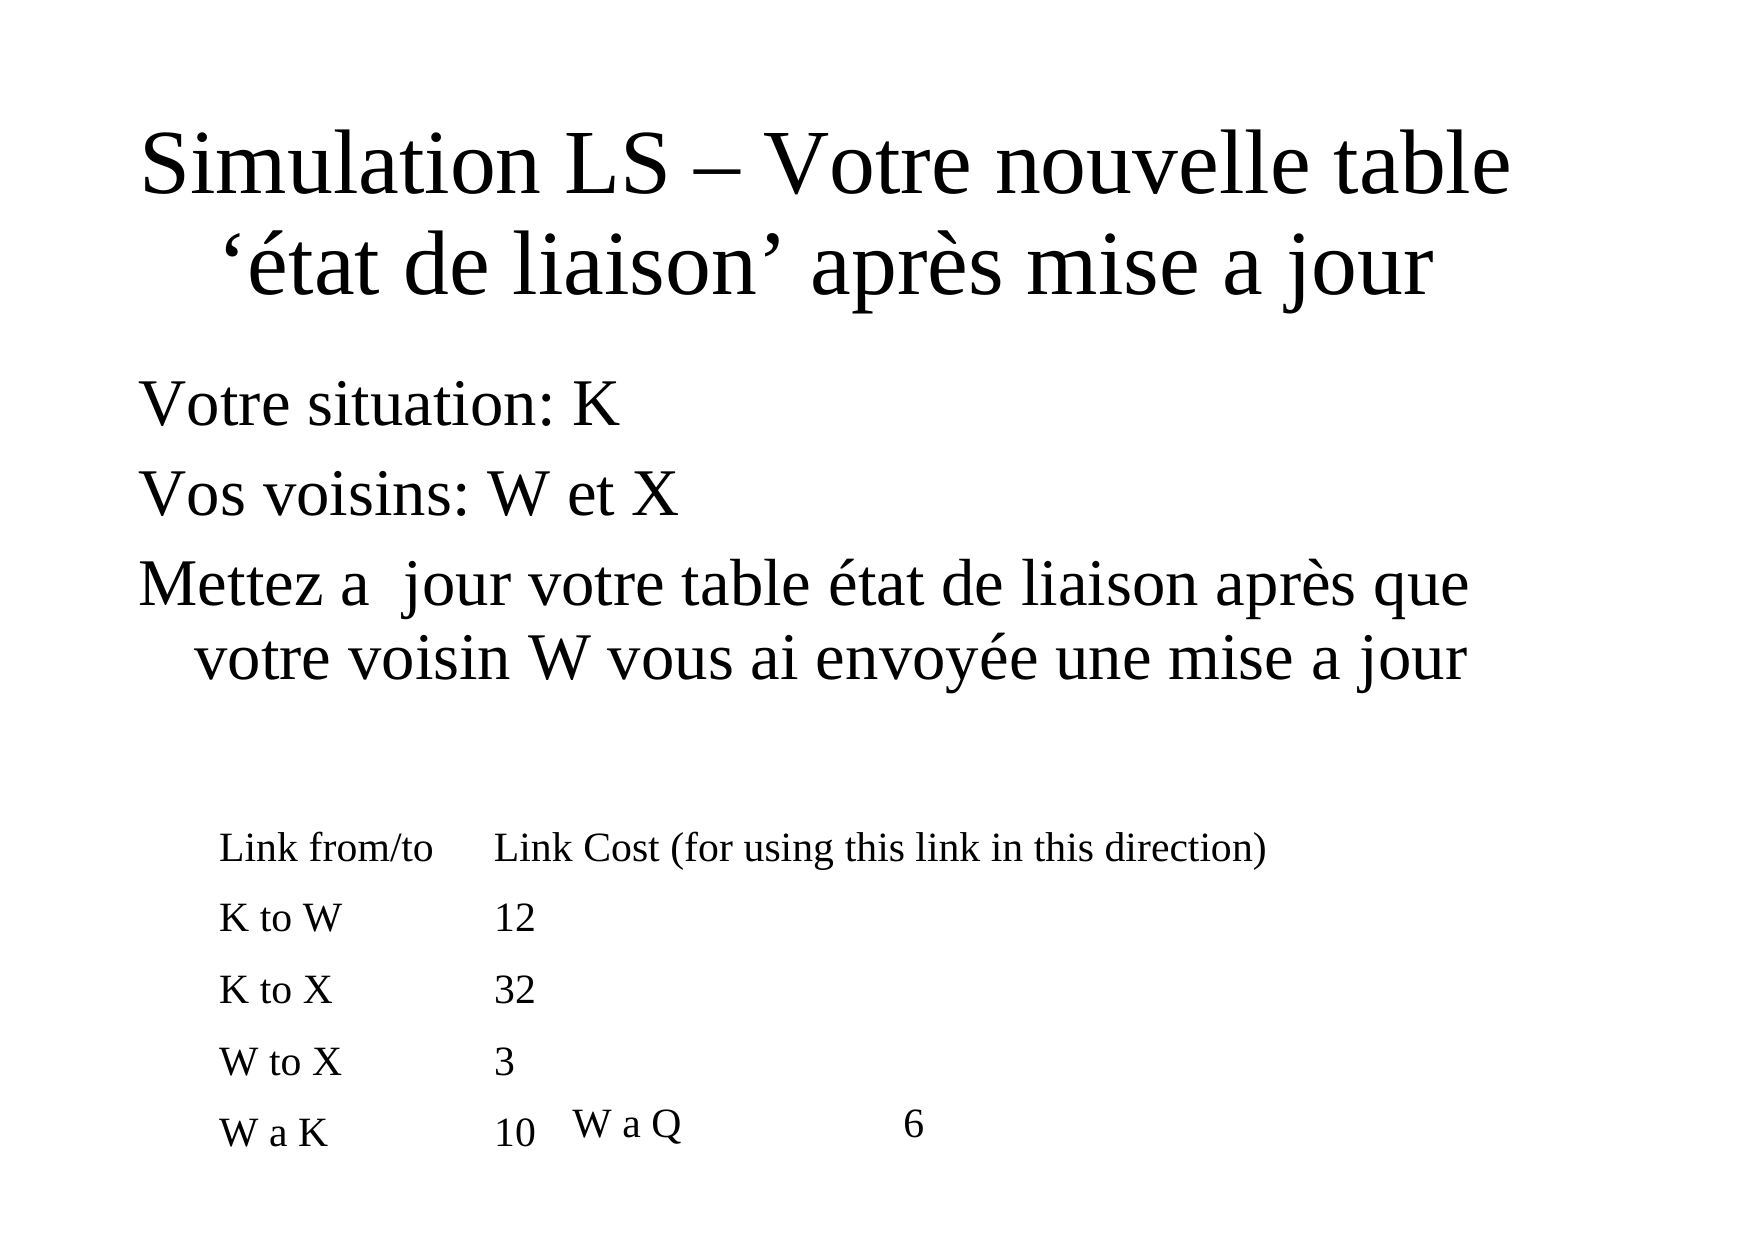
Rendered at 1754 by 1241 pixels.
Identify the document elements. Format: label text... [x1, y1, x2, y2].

text_box K to X [204, 958, 479, 1021]
text_box 10 [479, 1101, 755, 1164]
text_box W to X [204, 1030, 479, 1092]
text_box Link Cost (for using this link in this direction) [479, 816, 1654, 879]
text_box Link from/to [204, 816, 479, 879]
text_box W a K [204, 1101, 479, 1164]
text_box 3 [479, 1030, 755, 1092]
text_box K to W [204, 886, 479, 949]
text_box 6 [888, 1092, 1164, 1155]
text_box 12 [479, 886, 755, 949]
text_box 32 [479, 958, 755, 1021]
text_box W a Q [557, 1092, 833, 1155]
